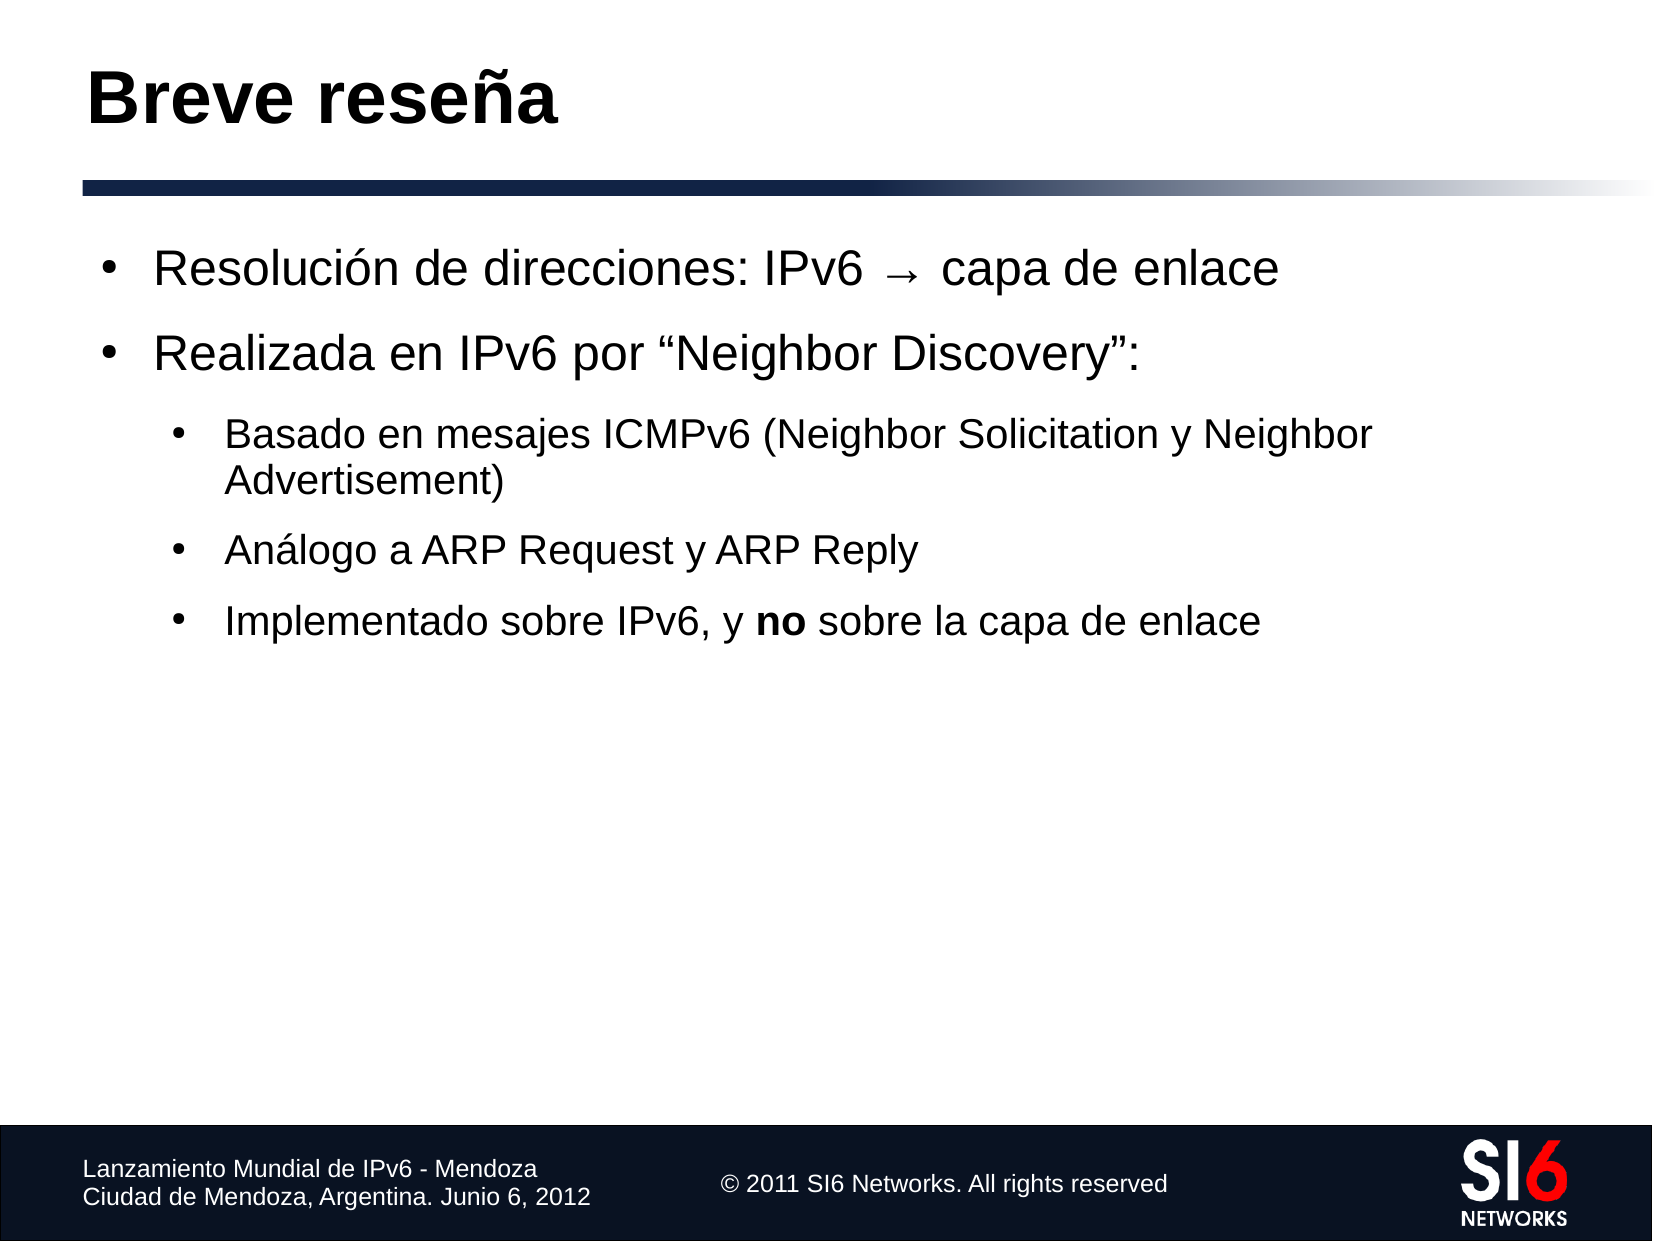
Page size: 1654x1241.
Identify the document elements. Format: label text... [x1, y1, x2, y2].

picture [1461, 1139, 1567, 1226]
title Breve reseña [86, 30, 1576, 166]
list Resolución de direcciones: IPv6 → capa de enlace Realizada en IPv6 por “Neighbor Discovery”: Basado en mesajes ICMPv6 (Neighbor Solicitation y Neighbor Advertisement) Análogo a ARP Request y ARP Reply Implementado sobre IPv6, y no sobre la capa de enlace [82, 240, 1571, 1109]
